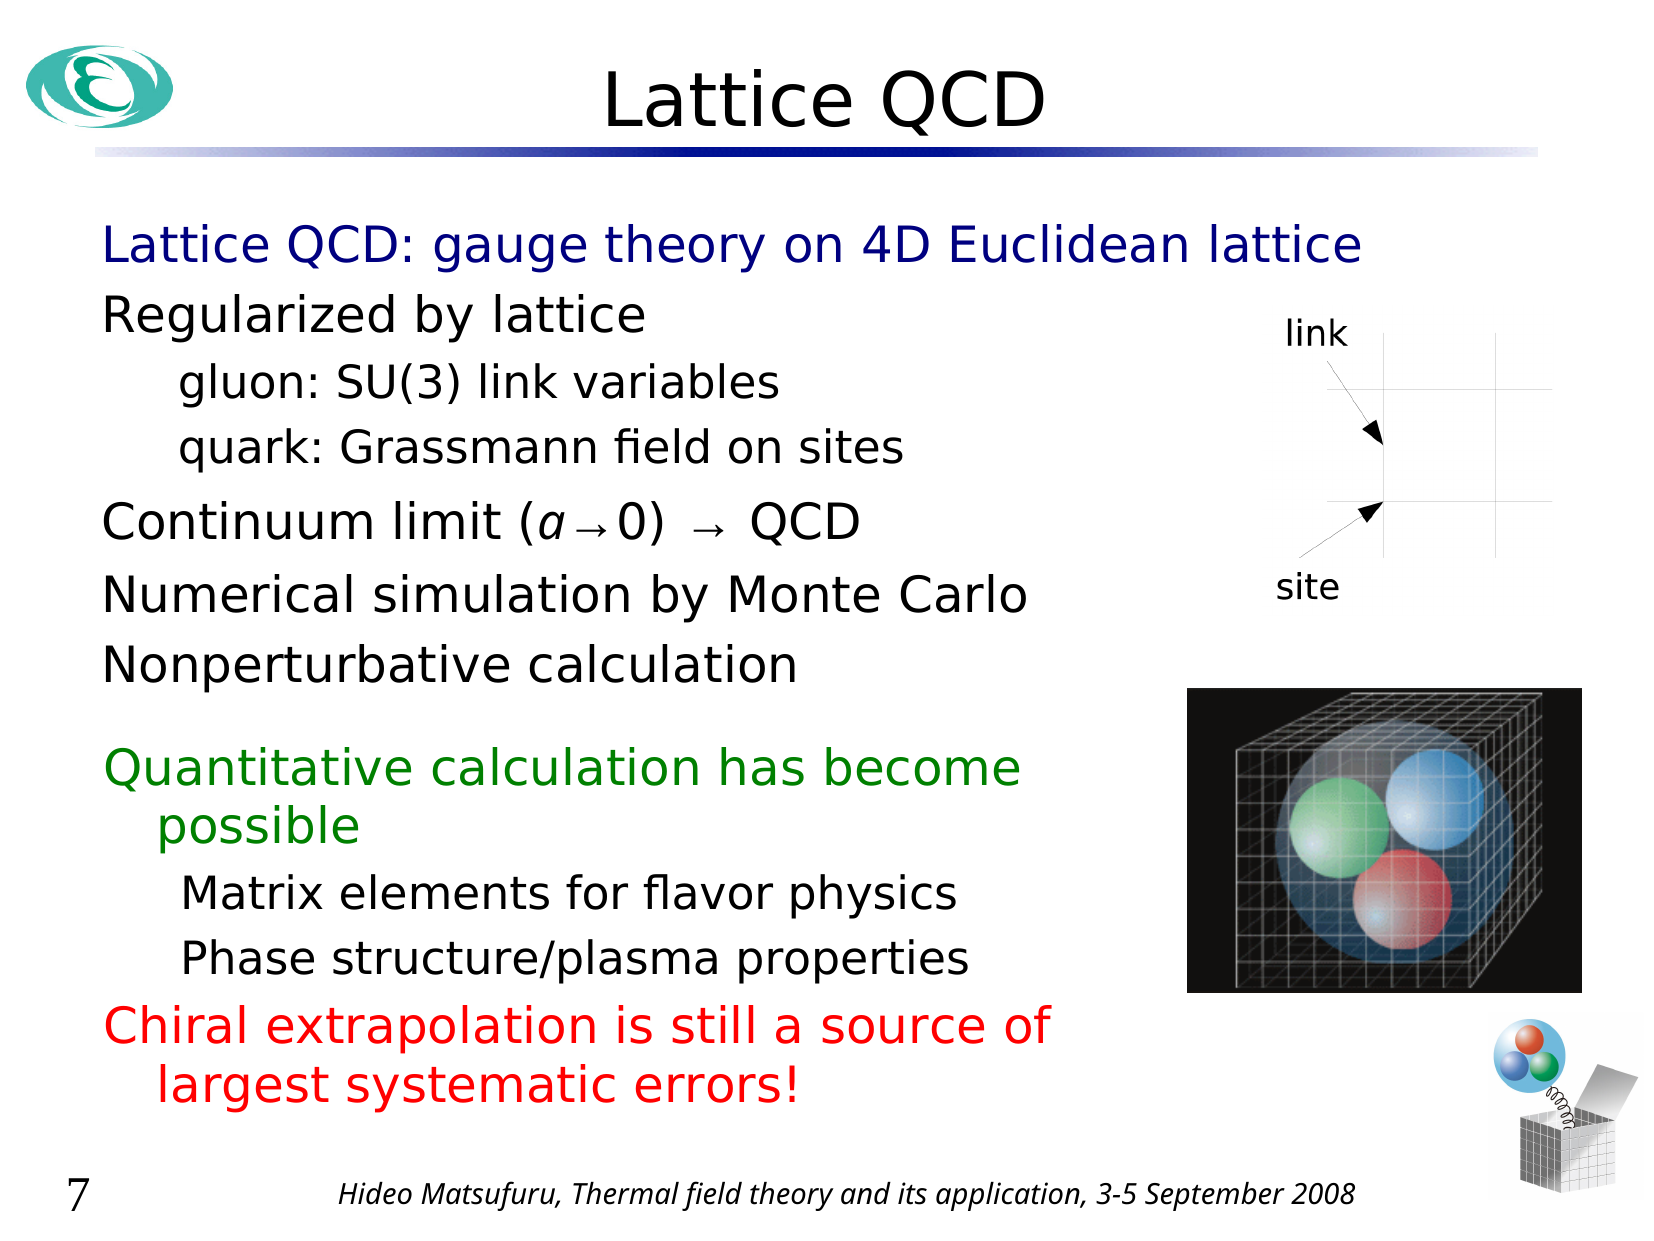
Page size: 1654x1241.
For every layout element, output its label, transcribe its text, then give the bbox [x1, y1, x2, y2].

picture [1187, 688, 1582, 993]
picture [1488, 1012, 1644, 1200]
list Lattice QCD: gauge theory on 4D Euclidean lattice Regularized by lattice gluon: SU(3) link variables quark: Grassmann field on sites Continuum limit (a→0) → QCD Numerical simulation by Monte Carlo Nonperturbative calculation [83, 215, 1536, 687]
picture [20, 37, 179, 136]
picture [95, 147, 1538, 157]
picture [1262, 305, 1554, 616]
list Quantitative calculation has become possible Matrix elements for flavor physics Phase structure/plasma properties Chiral extrapolation is still a source of largest systematic errors! [85, 738, 1092, 1114]
title Lattice QCD [201, 47, 1450, 154]
